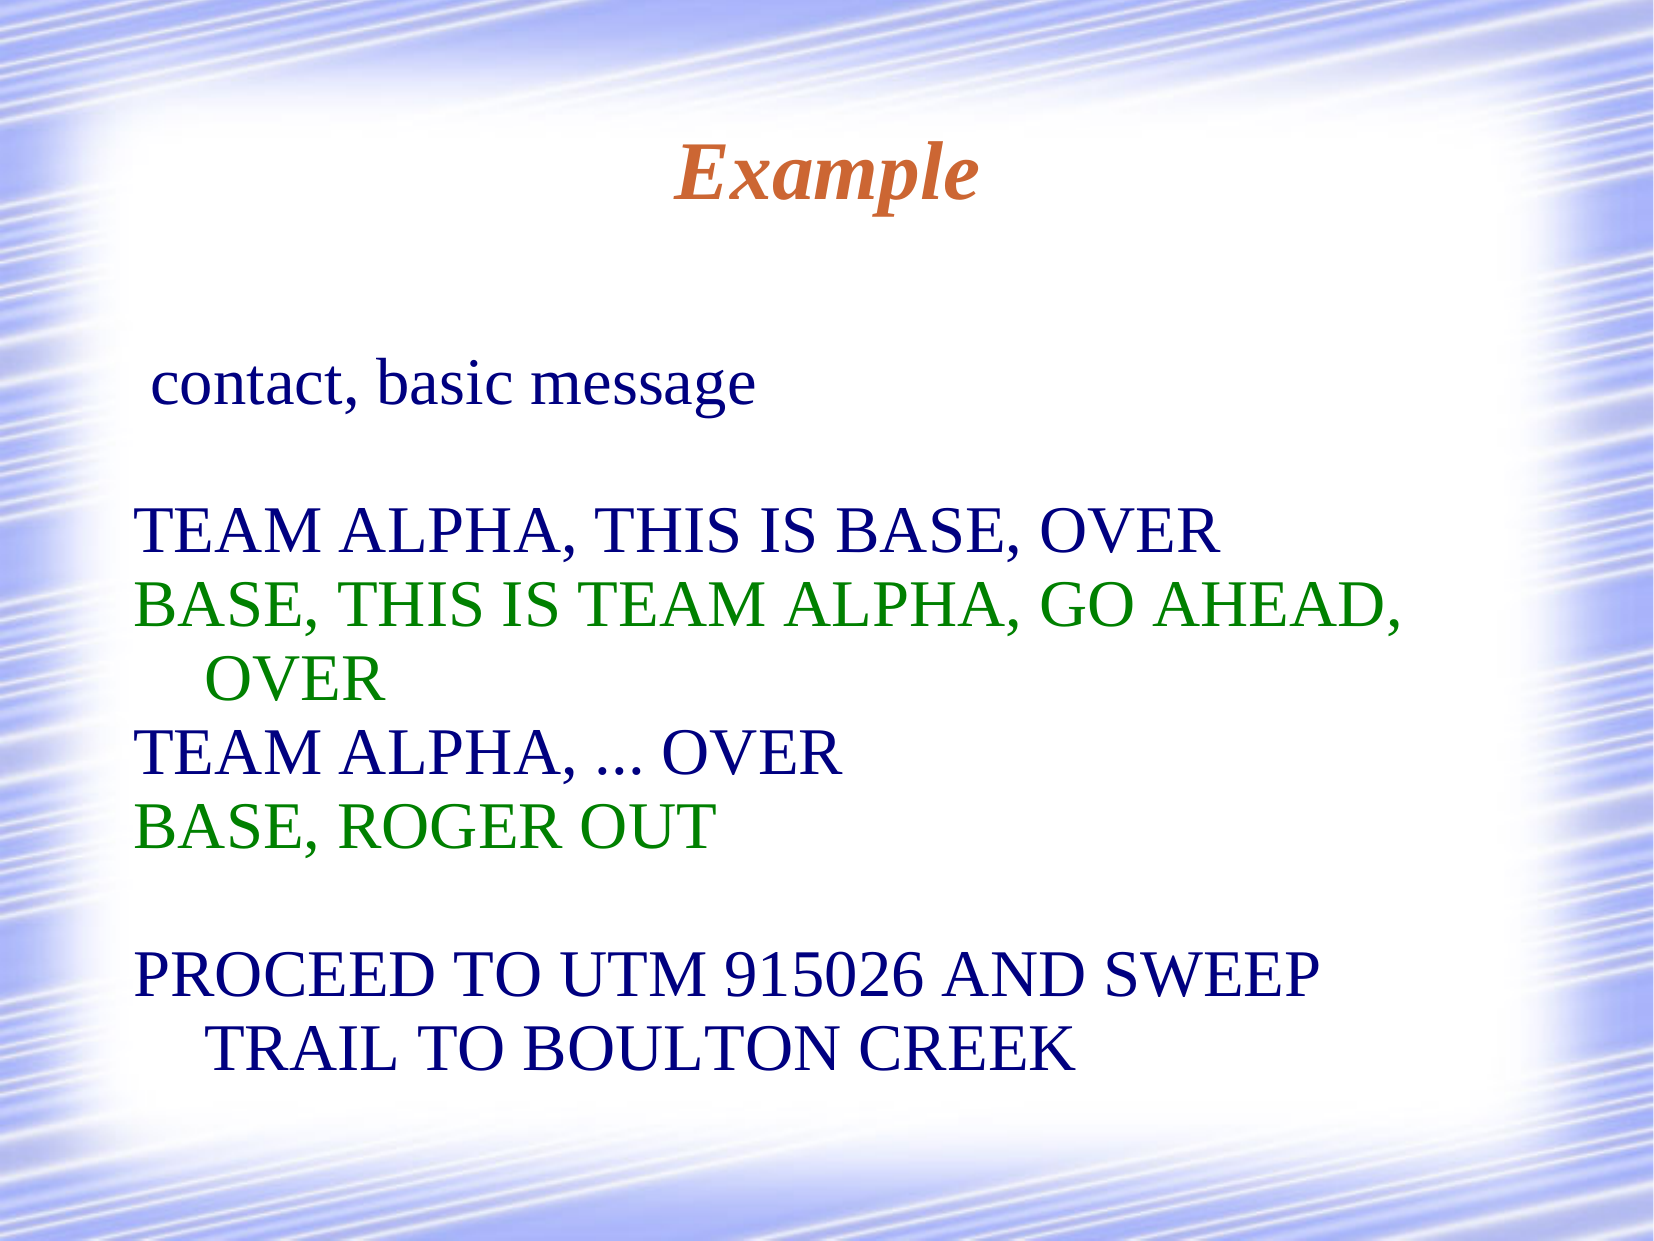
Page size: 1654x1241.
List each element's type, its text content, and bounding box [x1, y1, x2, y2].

title Example [121, 67, 1534, 275]
picture [0, 0, 1654, 1241]
list contact, basic message TEAM ALPHA, THIS IS BASE, OVER BASE, THIS IS TEAM ALPHA, GO AHEAD, OVER TEAM ALPHA, ... OVER BASE, ROGER OUT PROCEED TO UTM 915026 AND SWEEP TRAIL TO BOULTON CREEK [121, 344, 1534, 1127]
